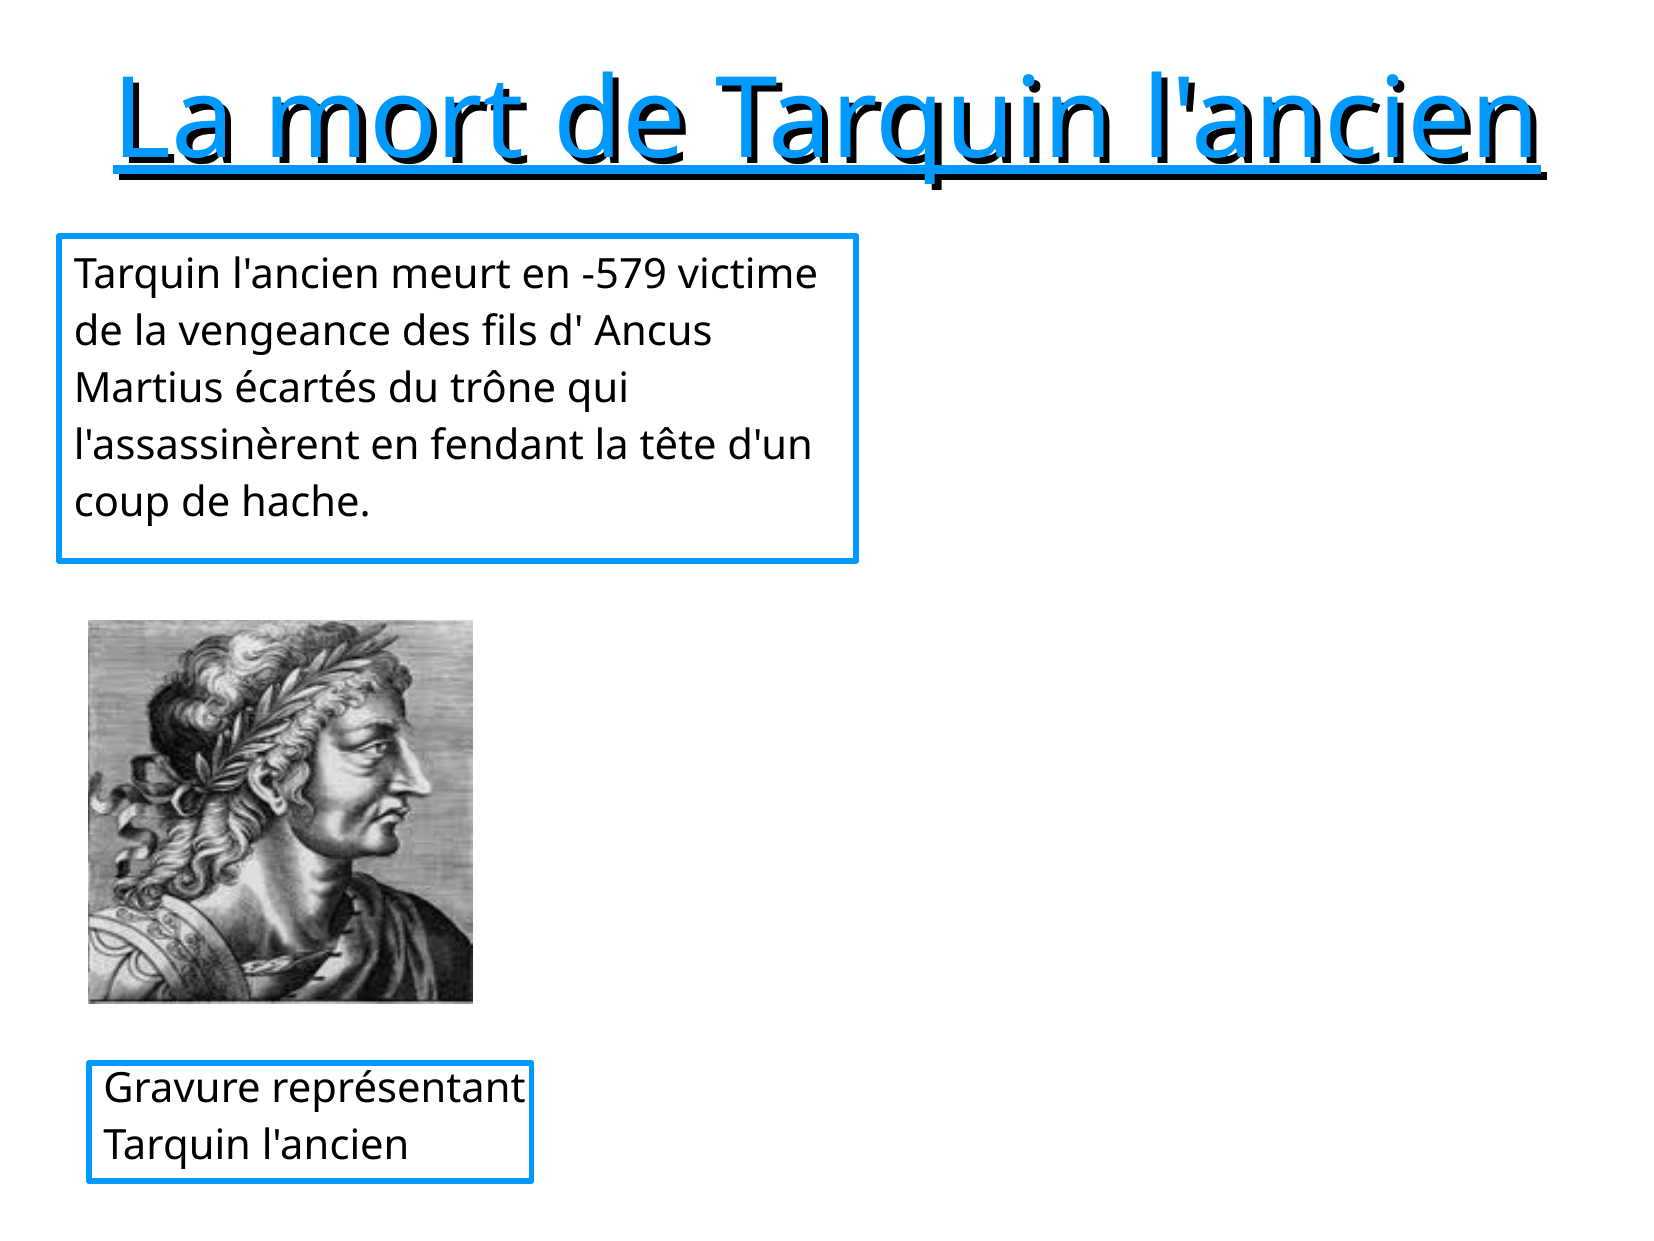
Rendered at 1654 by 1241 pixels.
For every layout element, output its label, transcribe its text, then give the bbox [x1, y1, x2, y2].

text_box Gravure représentant Tarquin l'ancien [88, 1050, 591, 1182]
text_box Tarquin l'ancien meurt en -579 victime de la vengeance des fils d' Ancus Martius écartés du trône qui l'assassinèrent en fendant la tête d'un coup de hache. [62, 239, 853, 558]
text_box La mort de Tarquin l'ancien [59, 29, 1625, 202]
text_box Gravure représentant Tarquin l'ancien [92, 1066, 529, 1178]
picture [88, 620, 473, 1004]
text_box Tarquin l'ancien meurt en -579 victime de la vengeance des fils d' Ancus Martius écartés du trône qui l'assassinèrent en fendant la tête d'un coup de hache. [59, 236, 886, 748]
